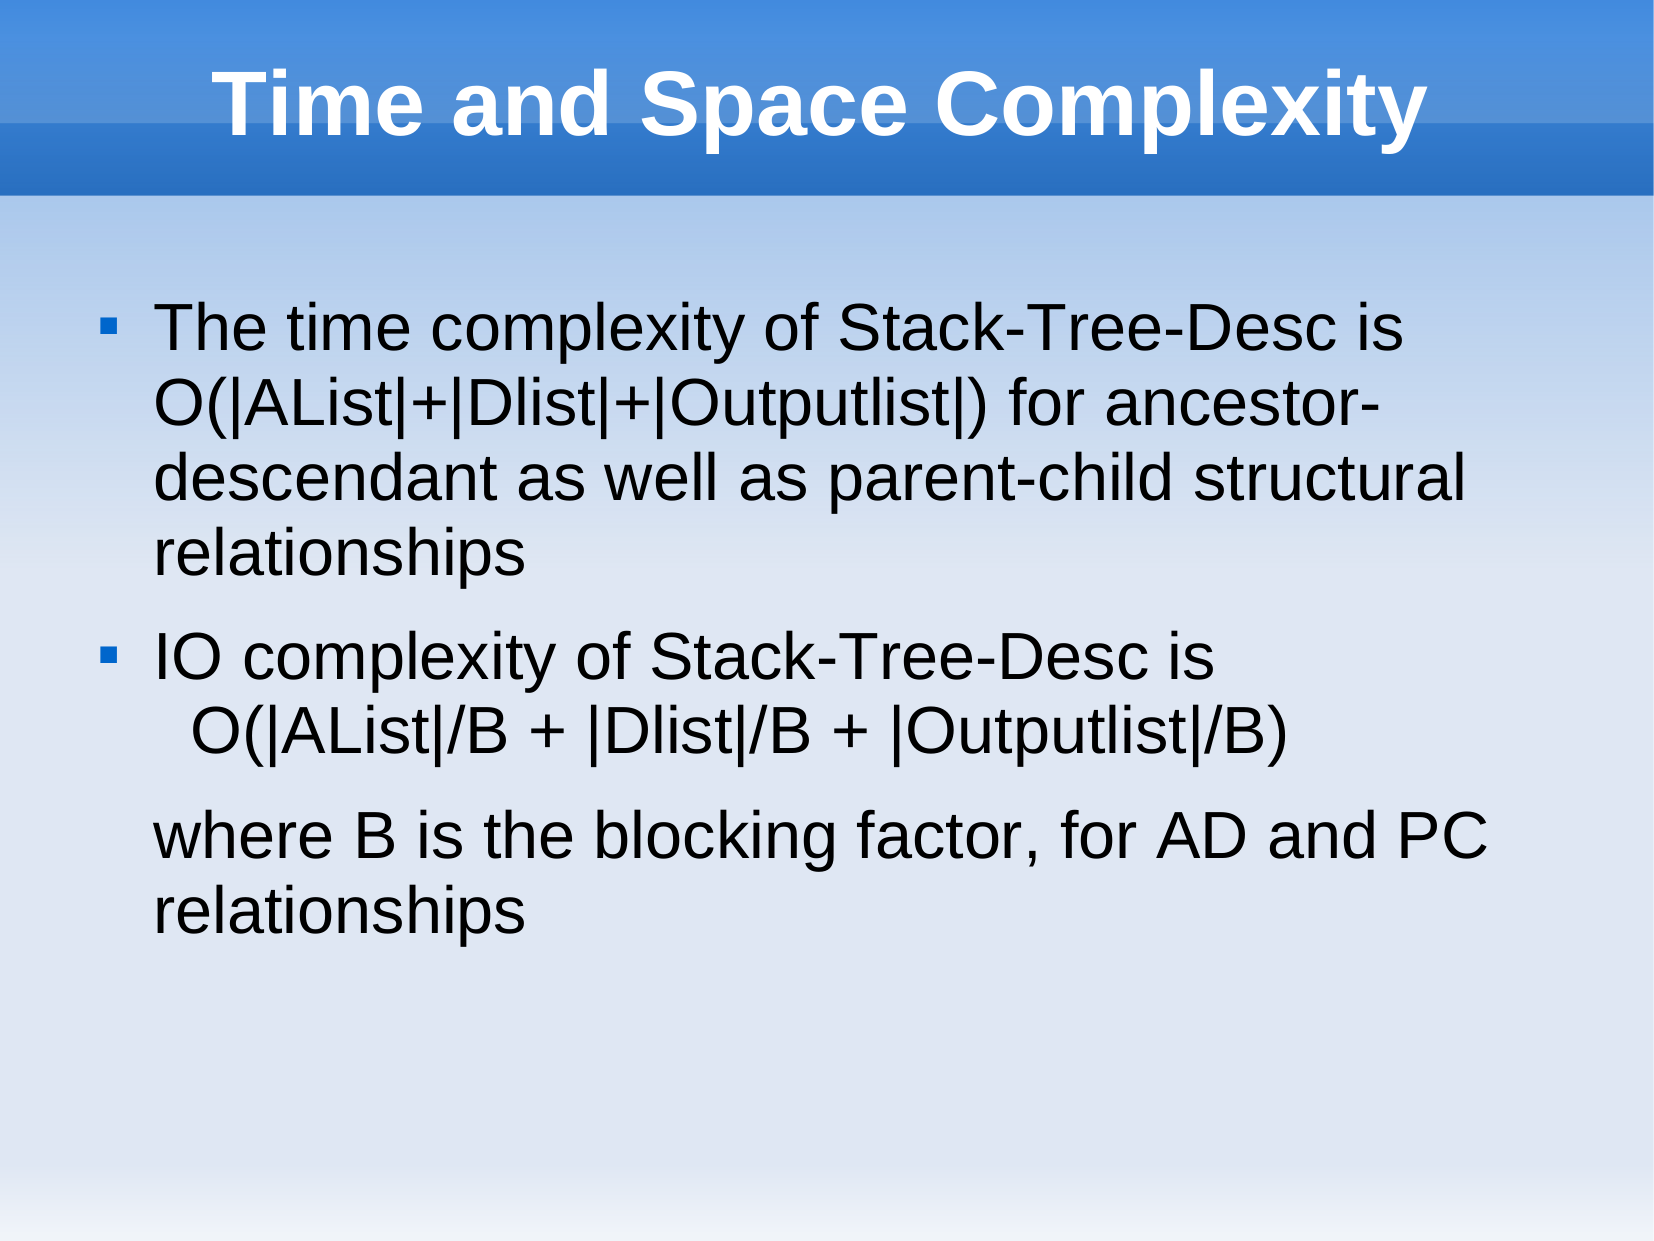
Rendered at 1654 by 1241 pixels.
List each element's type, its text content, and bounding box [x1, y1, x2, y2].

picture [0, 0, 1654, 1241]
list The time complexity of Stack-Tree-Desc is O(|AList|+|Dlist|+|Outputlist|) for ancestor-descendant as well as parent-child structural relationships IO complexity of Stack-Tree-Desc is O(|AList|/B + |Dlist|/B + |Outputlist|/B) where B is the blocking factor, for AD and PC relationships [82, 290, 1571, 1109]
title Time and Space Complexity [76, 0, 1565, 208]
